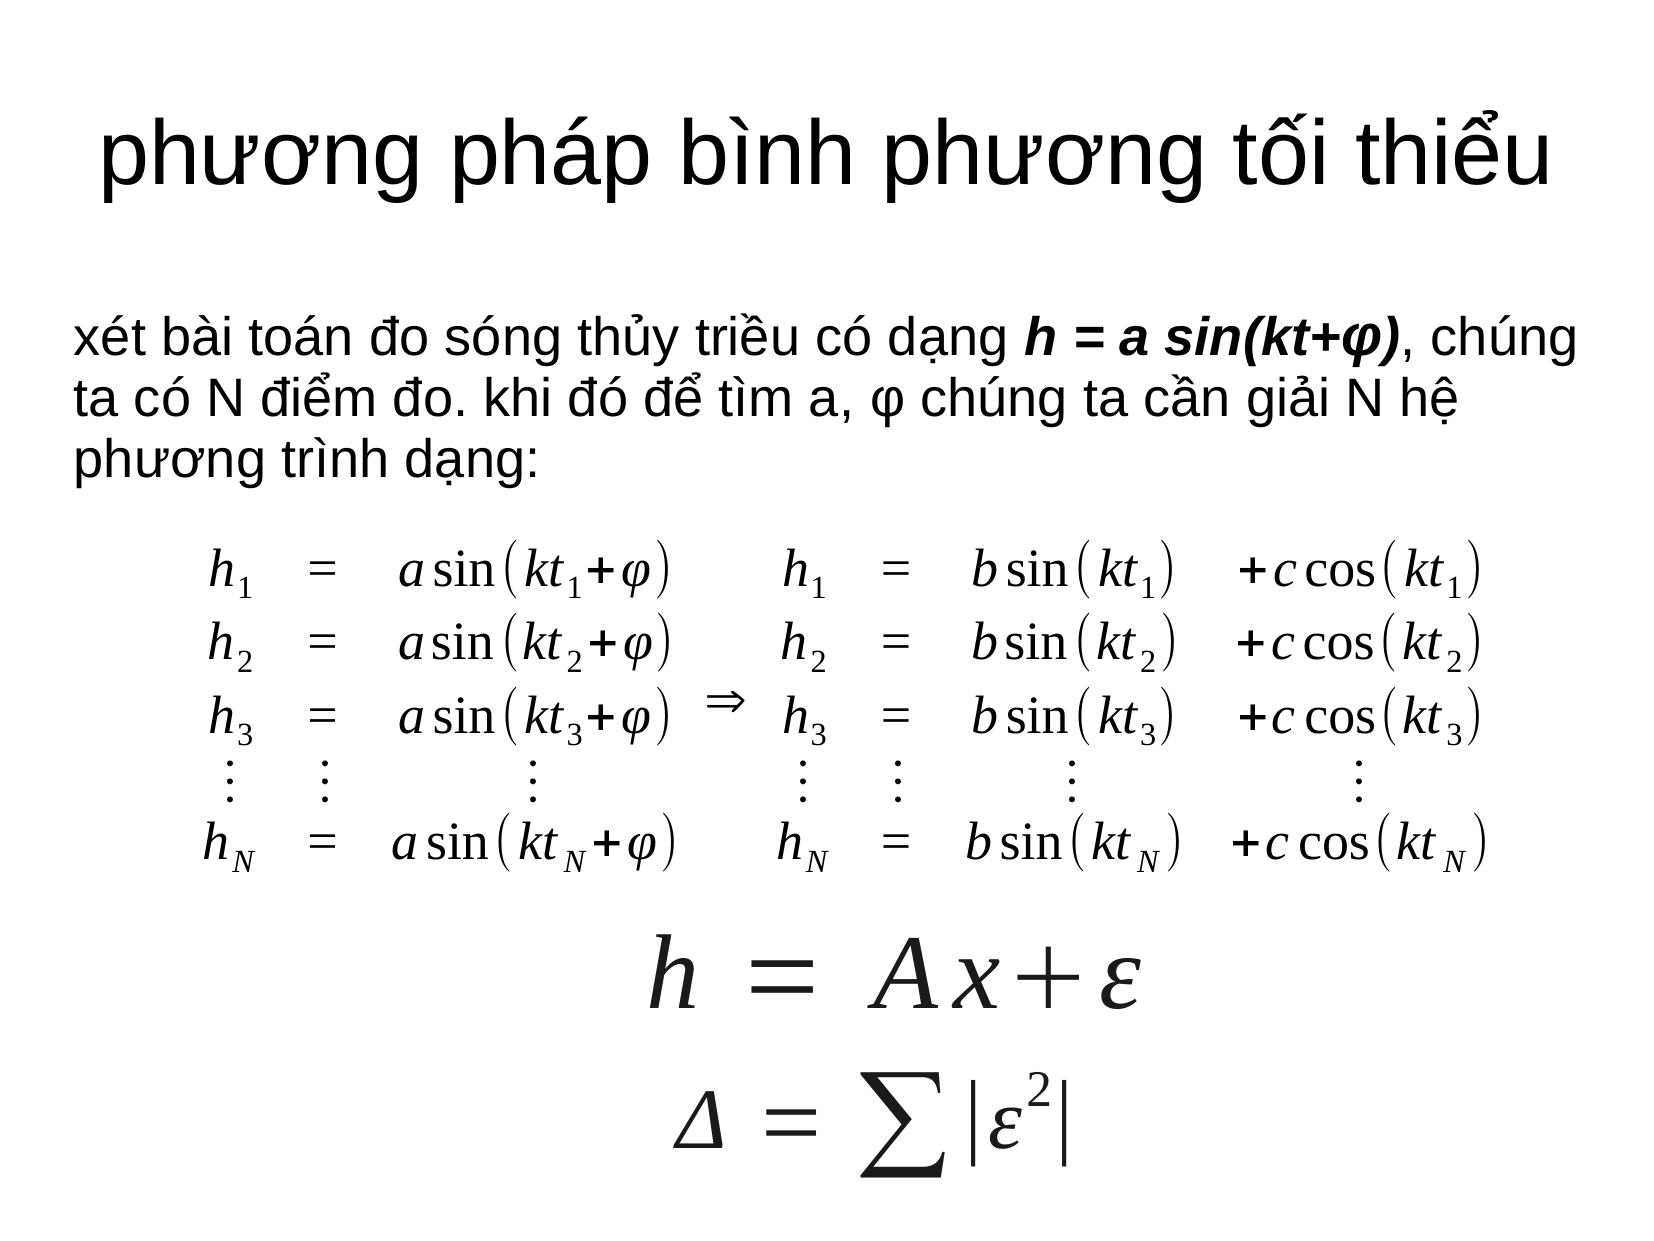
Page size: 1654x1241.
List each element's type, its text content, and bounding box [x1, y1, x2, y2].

title phương pháp bình phương tối thiểu [82, 49, 1571, 257]
text_box xét bài toán đo sóng thủy triều có dạng h = a sin(kt+φ), chúng ta có N điểm đo. khi đó để tìm a, φ chúng ta cần giải N hệ phương trình dạng: [59, 295, 1595, 497]
chart [620, 915, 1165, 1034]
chart [194, 531, 1496, 879]
chart [649, 1062, 1102, 1182]
